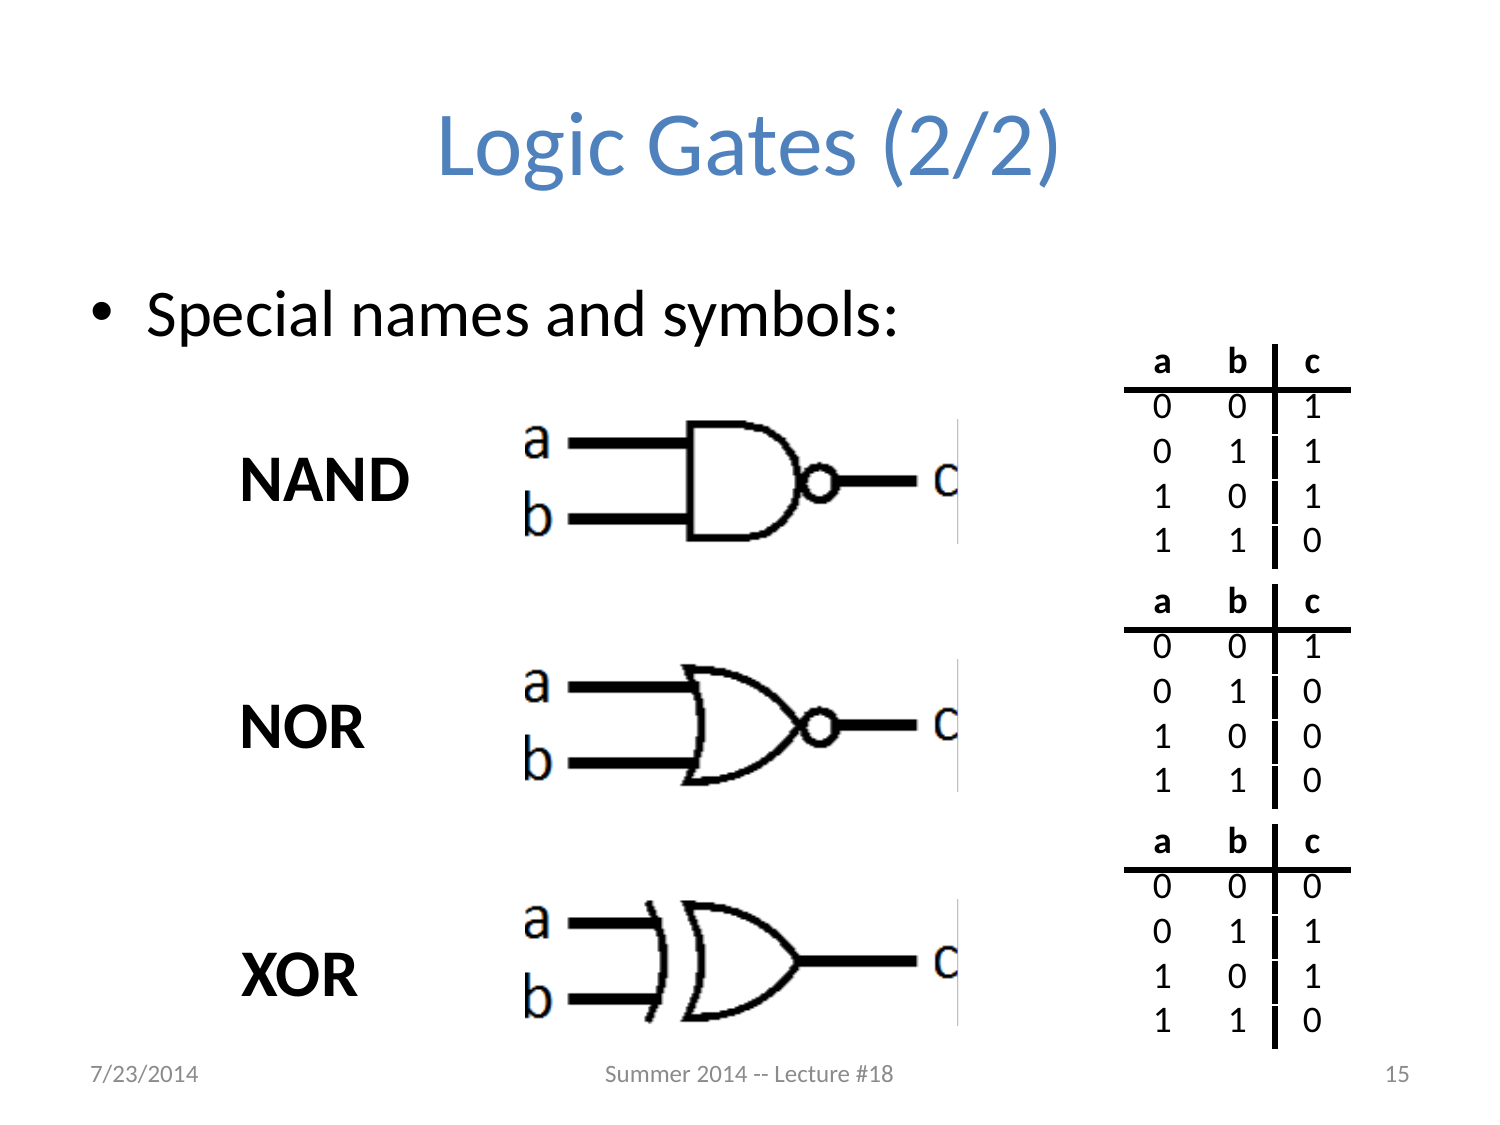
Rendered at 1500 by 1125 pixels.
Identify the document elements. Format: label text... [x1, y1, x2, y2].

text_box NOR [224, 674, 375, 771]
table_cell 0 [1201, 961, 1272, 1004]
table_cell 0 [1278, 676, 1349, 719]
table_cell 1 [1278, 916, 1349, 959]
picture [525, 659, 960, 792]
table_cell 1 [1201, 526, 1272, 569]
text_box XOR [224, 922, 375, 1019]
table_cell 0 [1278, 721, 1349, 764]
table_cell 1 [1201, 676, 1272, 719]
table_cell 1 [1278, 436, 1349, 479]
table_header c [1278, 826, 1349, 867]
table_cell 0 [1126, 436, 1199, 479]
slide_number 7/23/2014 [75, 1042, 425, 1103]
table_cell 0 [1201, 633, 1272, 674]
slide_number <number> [1074, 1042, 1425, 1103]
table_cell 0 [1126, 393, 1199, 434]
table_header b [1201, 586, 1272, 627]
table_header b [1201, 826, 1272, 867]
table_header a [1126, 586, 1199, 627]
table_cell 1 [1126, 481, 1199, 524]
table_cell 1 [1201, 436, 1272, 479]
table_cell 0 [1201, 393, 1272, 434]
table_cell 1 [1126, 961, 1199, 1004]
table_header b [1201, 346, 1272, 387]
picture [525, 419, 960, 544]
table_cell 0 [1201, 873, 1272, 914]
table_cell 1 [1201, 766, 1272, 809]
table_cell 0 [1278, 526, 1349, 569]
table_cell 1 [1278, 633, 1349, 674]
table_cell 0 [1278, 1006, 1349, 1049]
table_cell 0 [1126, 676, 1199, 719]
table_cell 1 [1201, 1006, 1272, 1049]
table_cell 1 [1126, 721, 1199, 764]
table_header c [1278, 346, 1349, 387]
table_cell 1 [1201, 916, 1272, 959]
table_header c [1278, 586, 1349, 627]
table_header a [1126, 826, 1199, 867]
table_cell 1 [1126, 766, 1199, 809]
footer Summer 2014 -- Lecture #18 [512, 1042, 988, 1103]
table_cell 1 [1126, 526, 1199, 569]
table_cell 1 [1278, 393, 1349, 434]
title Logic Gates (2/2) [75, 45, 1425, 233]
list Special names and symbols: [75, 262, 1425, 368]
table_cell 0 [1201, 481, 1272, 524]
picture [525, 899, 960, 1026]
table_cell 0 [1278, 766, 1349, 809]
table_cell 1 [1126, 1006, 1199, 1049]
table_cell 0 [1126, 916, 1199, 959]
table_header a [1126, 346, 1199, 387]
table_cell 0 [1126, 633, 1199, 674]
table_cell 0 [1201, 721, 1272, 764]
table_cell 1 [1278, 481, 1349, 524]
text_box NAND [224, 427, 375, 524]
table_cell 1 [1278, 961, 1349, 1004]
table_cell 0 [1126, 873, 1199, 914]
table_cell 0 [1278, 873, 1349, 914]
